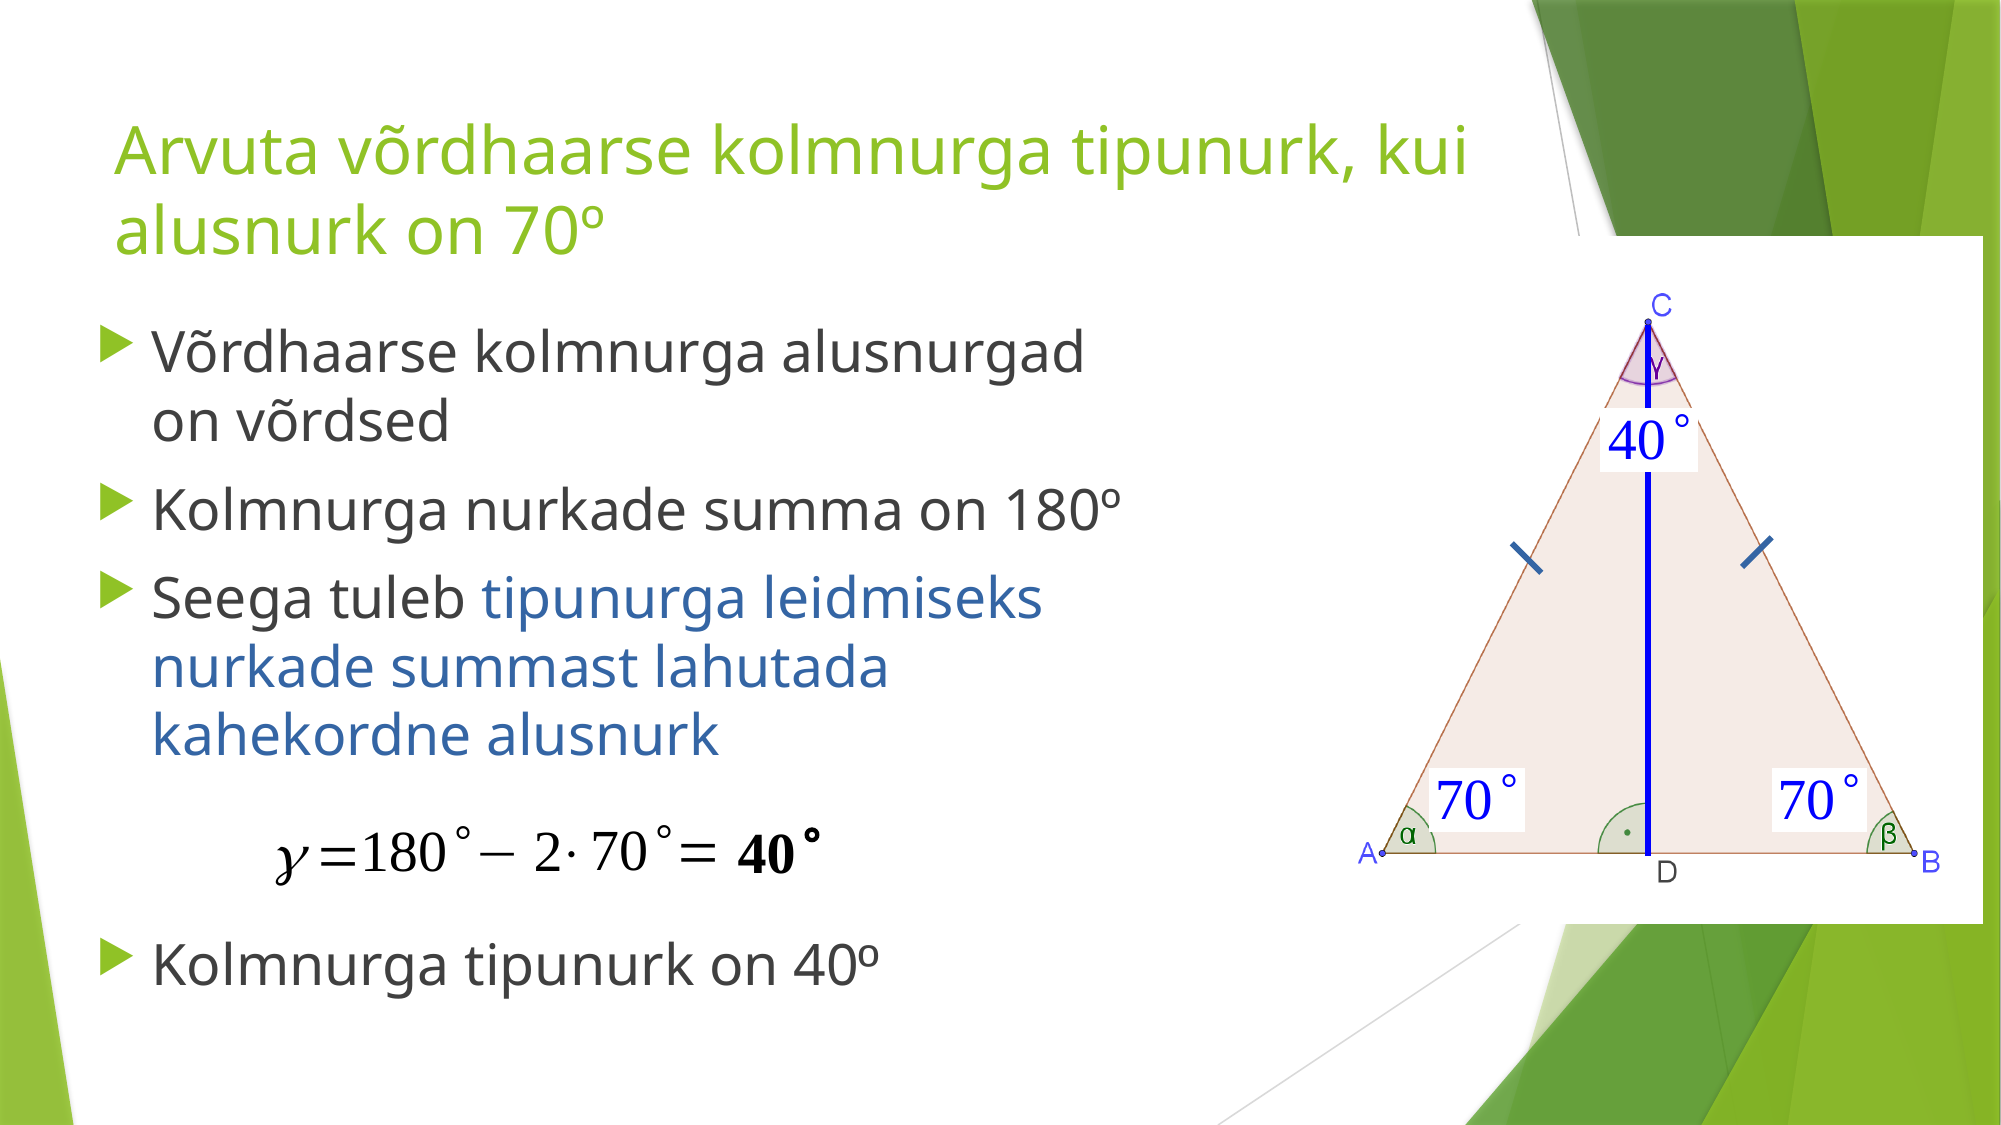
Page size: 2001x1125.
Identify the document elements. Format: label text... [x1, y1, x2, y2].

chart [265, 818, 829, 890]
list Võrdhaarse kolmnurga alusnurgad on võrdsed Kolmnurga nurkade summa on 180º Seega tuleb tipunurga leidmiseks nurkade summast lahutada kahekordne alusnurk Kolmnurga tipunurk on 40º [81, 308, 1152, 1063]
chart [1429, 767, 1525, 832]
chart [1771, 767, 1868, 832]
chart [1600, 408, 1698, 473]
title Arvuta võrdhaarse kolmnurga tipunurk, kui alusnurk on 70º [99, 99, 1613, 237]
picture [1332, 236, 1983, 924]
